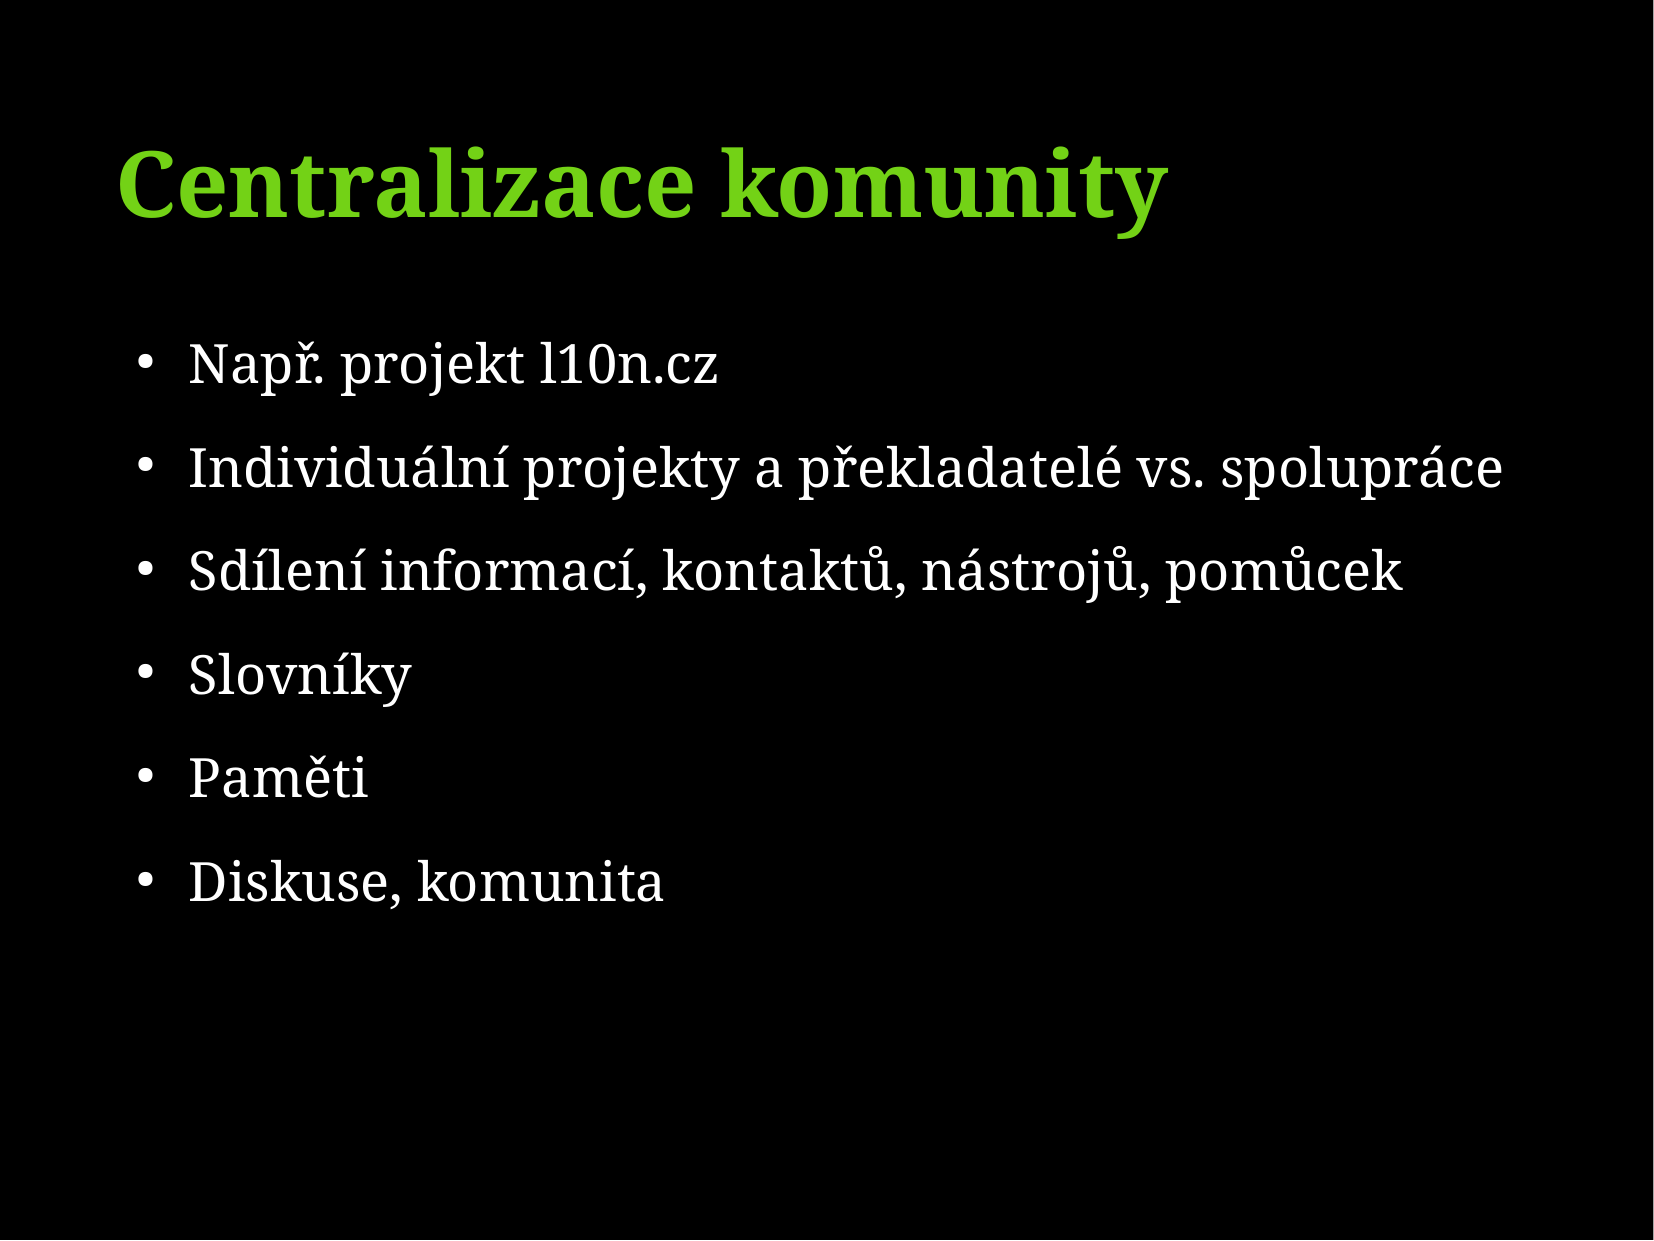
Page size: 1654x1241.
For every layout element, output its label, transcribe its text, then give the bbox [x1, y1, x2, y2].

title Centralizace komunity [115, 78, 1539, 287]
list Např. projekt l10n.cz Individuální projekty a překladatelé vs. spolupráce Sdílení informací, kontaktů, nástrojů, pomůcek Slovníky Paměti Diskuse, komunita [118, 325, 1536, 1145]
